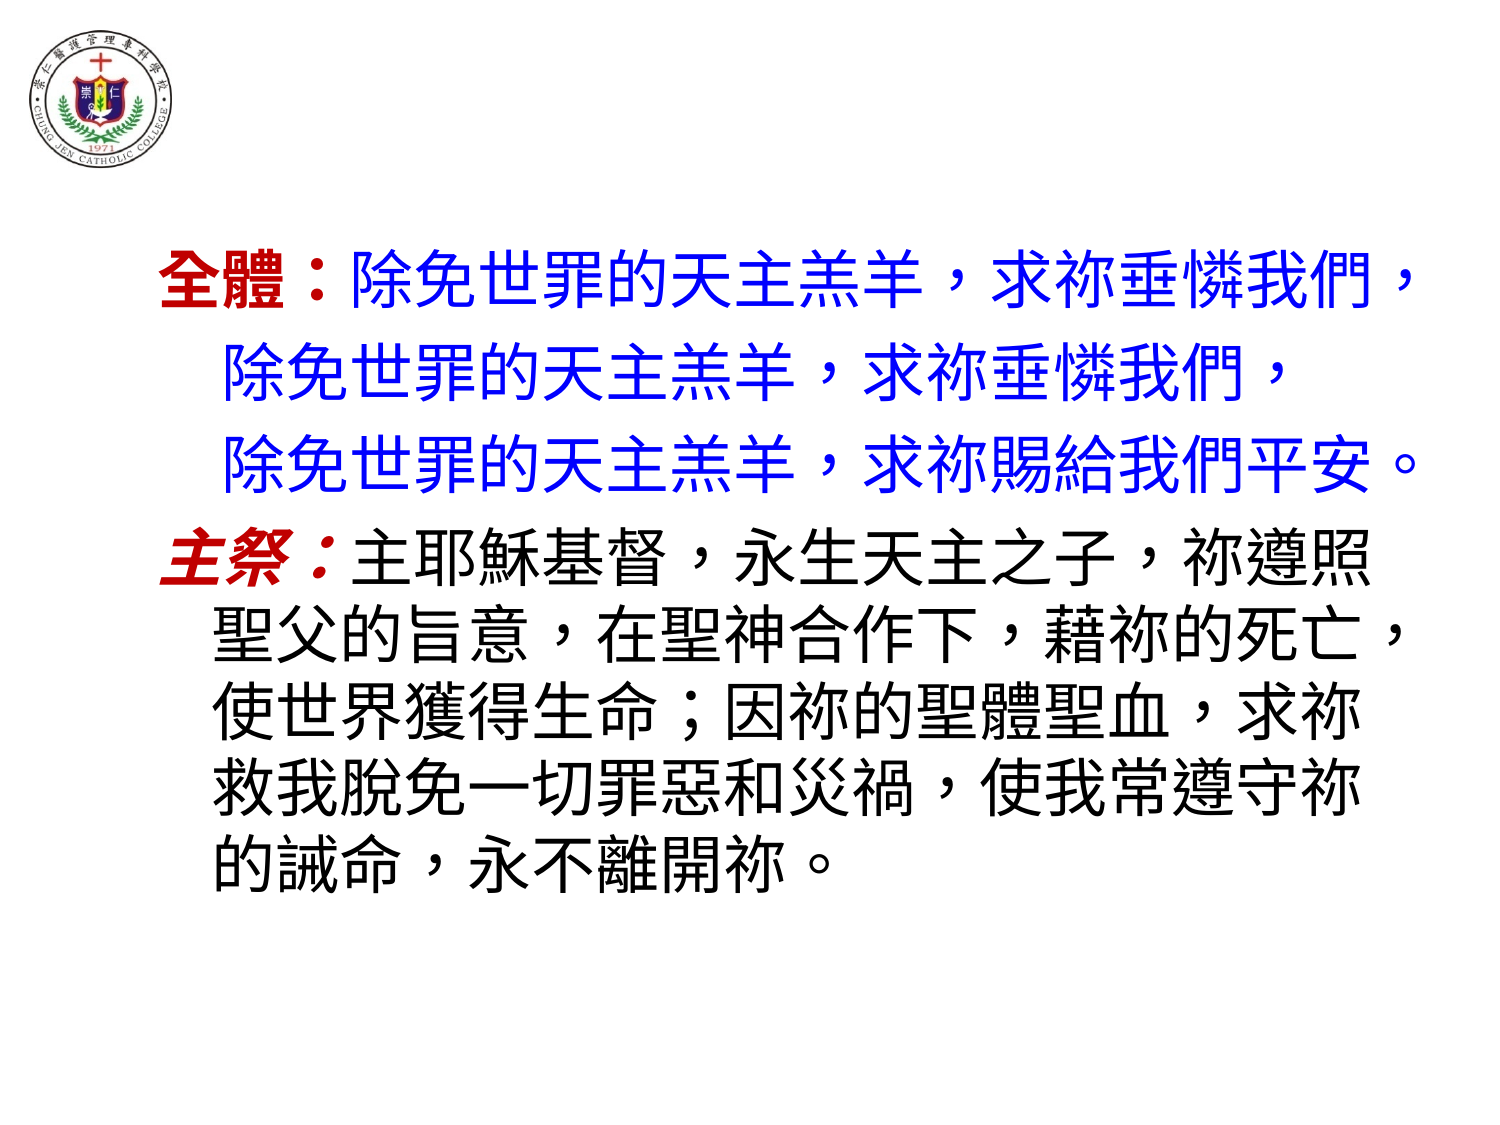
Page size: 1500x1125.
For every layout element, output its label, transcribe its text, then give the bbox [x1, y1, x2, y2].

list 全體：除免世罪的天主羔羊，求祢垂憐我們， 除免世罪的天主羔羊，求祢垂憐我們， 除免世罪的天主羔羊，求祢賜給我們平安。 主祭：主耶穌基督，永生天主之子，祢遵照聖父的旨意，在聖神合作下，藉祢的死亡，使世界獲得生命；因祢的聖體聖血，求祢救我脫免一切罪惡和災禍，使我常遵守祢的誡命，永不離開祢。 [88, 231, 1436, 1035]
